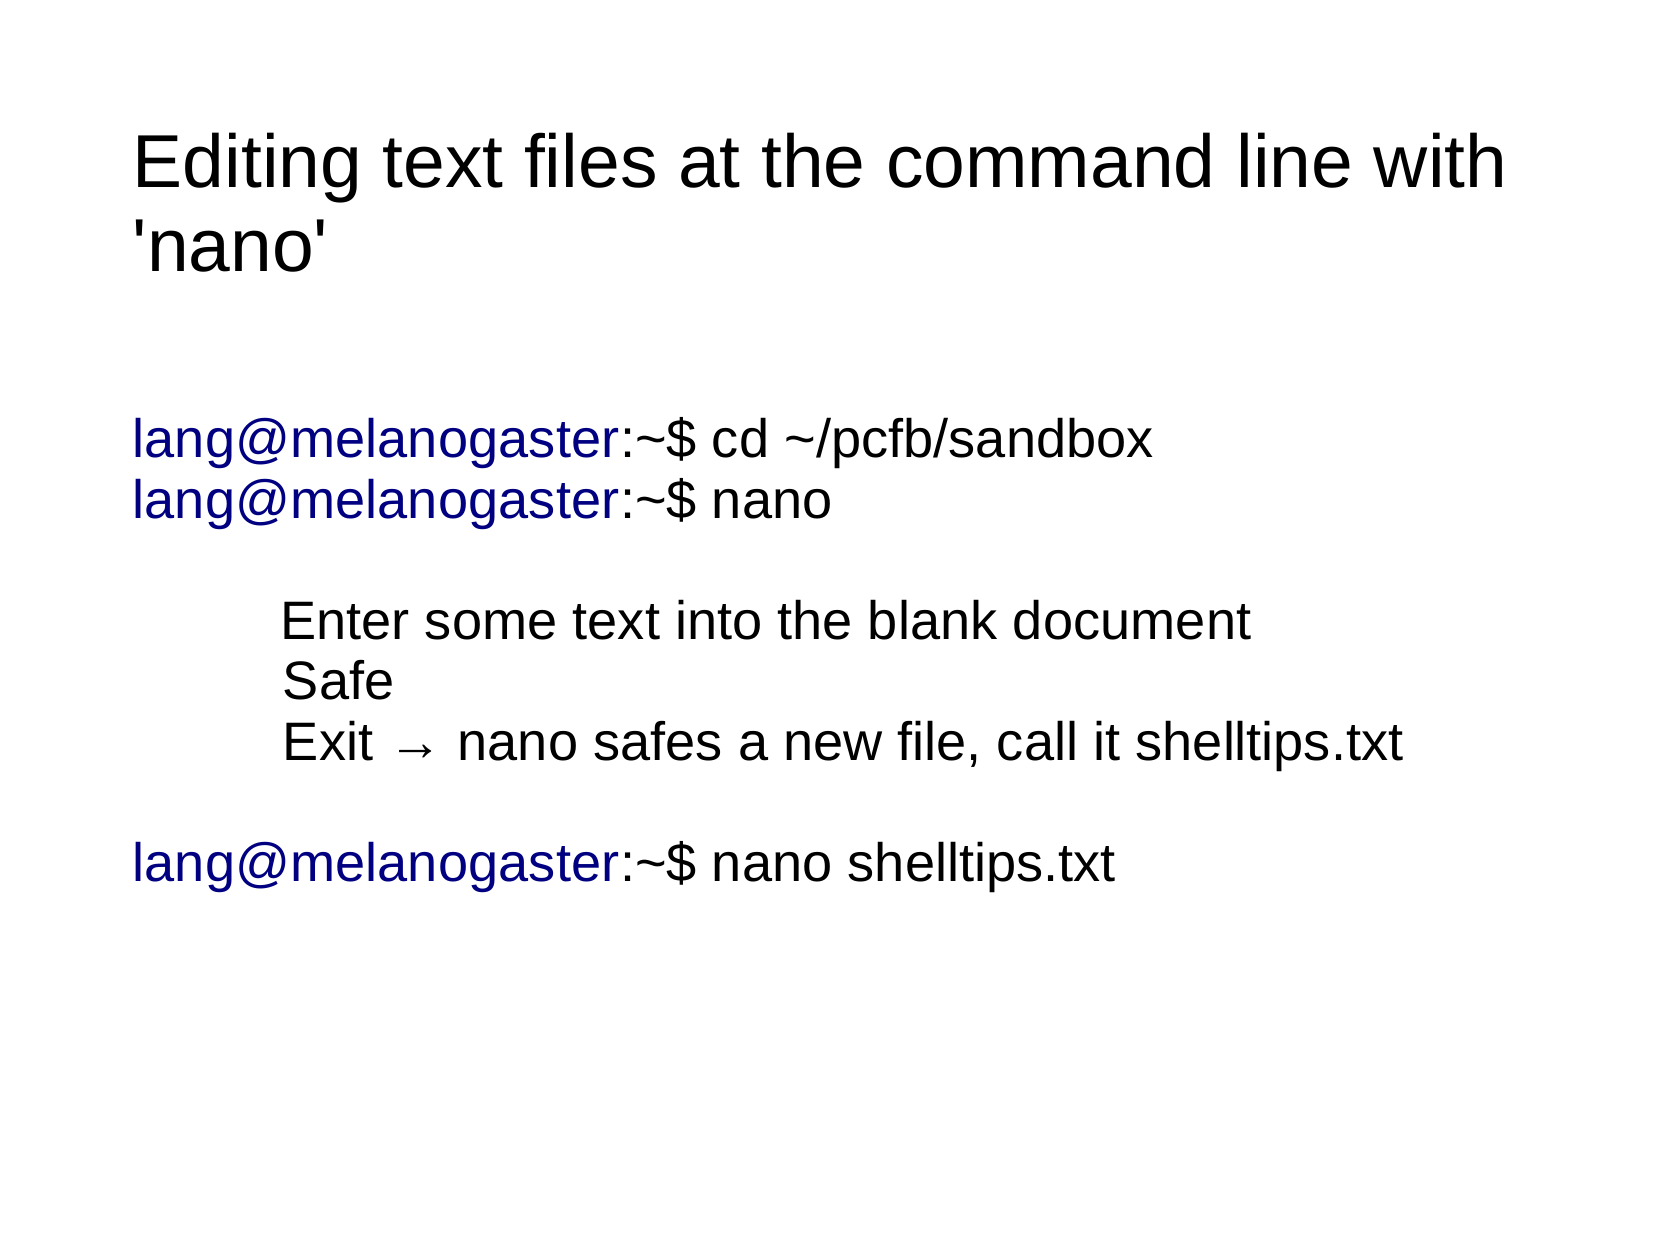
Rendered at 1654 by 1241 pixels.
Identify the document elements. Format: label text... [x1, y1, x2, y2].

text_box Editing text files at the command line with 'nano' lang@melanogaster:~$ cd ~/pcfb/sandbox lang@melanogaster:~$ nano Enter some text into the blank document Safe Exit → nano safes a new file, call it shelltips.txt lang@melanogaster:~$ nano shelltips.txt [118, 112, 1565, 1064]
